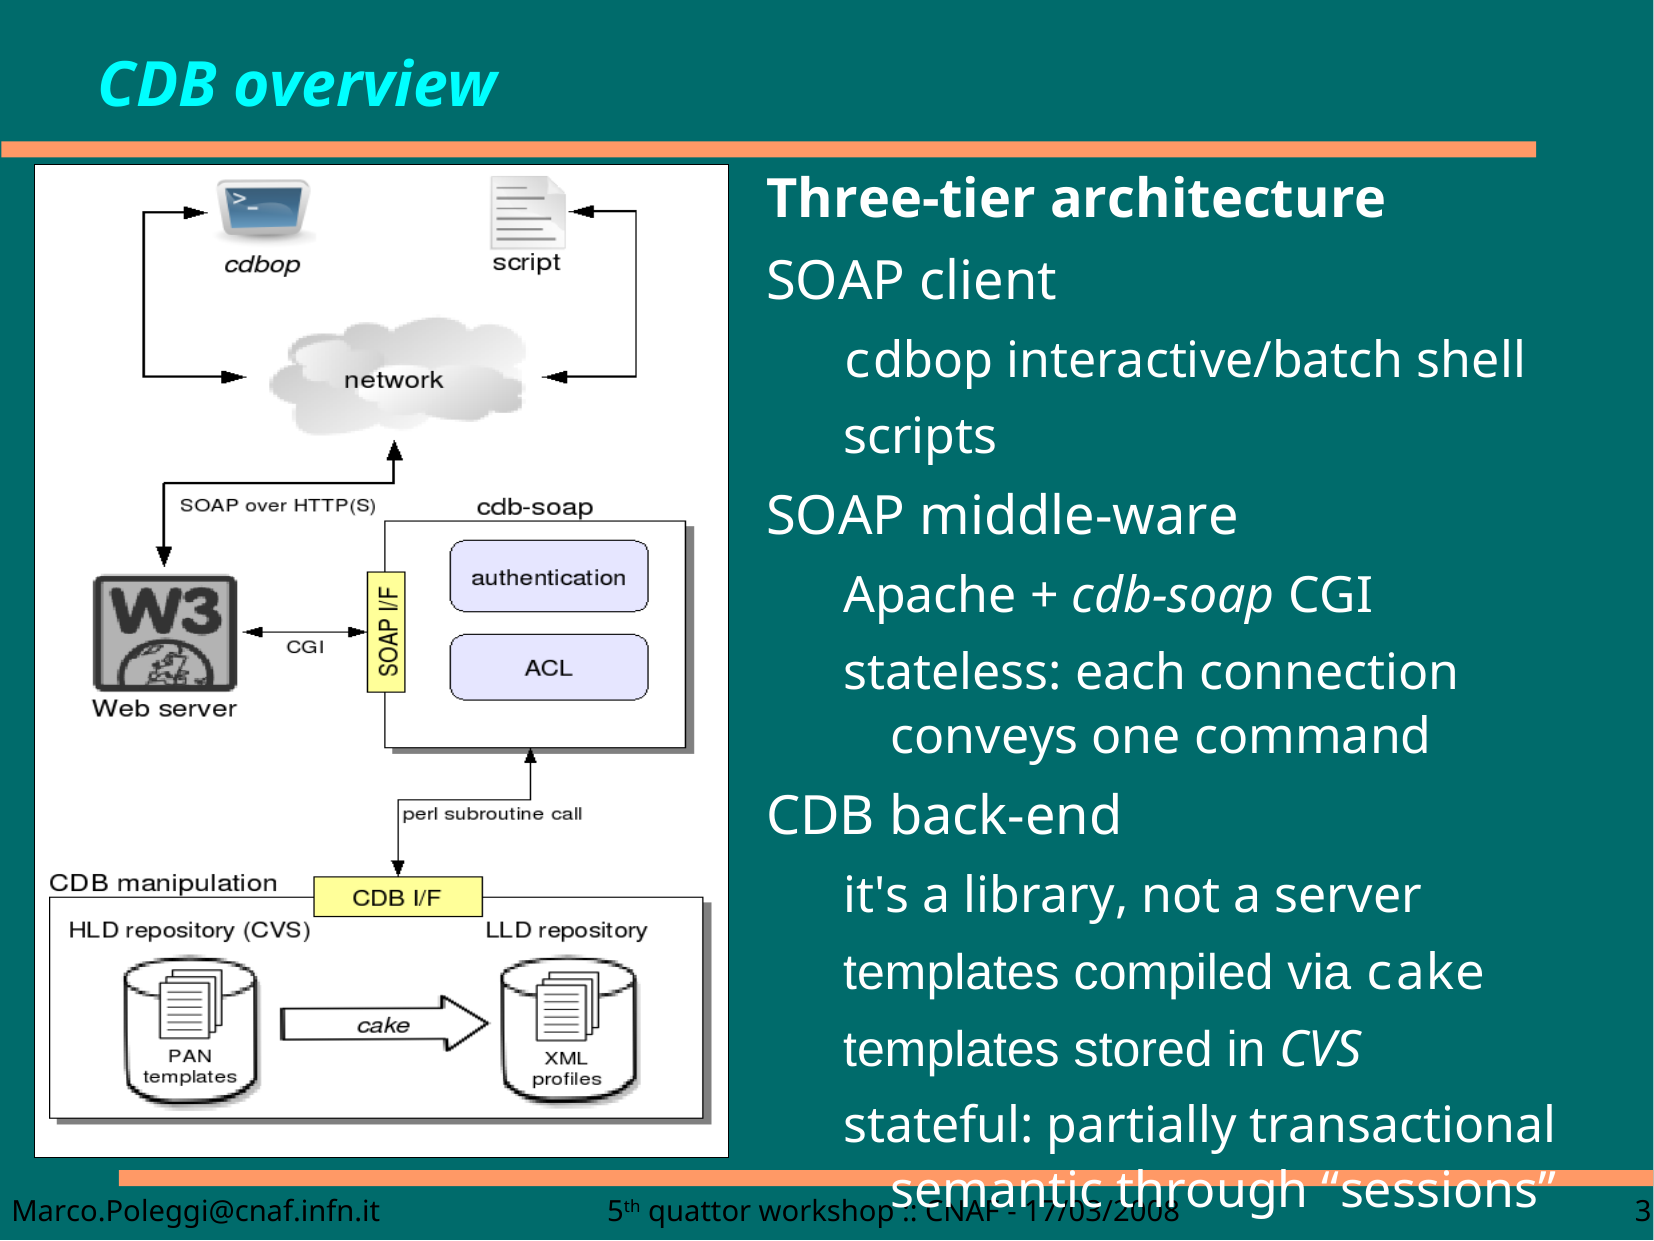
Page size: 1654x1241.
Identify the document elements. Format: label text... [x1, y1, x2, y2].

text_box [34, 164, 729, 1158]
picture [49, 167, 713, 1154]
title CDB overview [97, 28, 1510, 136]
list Three-tier architecture SOAP client cdbop interactive/batch shell scripts SOAP middle-ware Apache + cdb-soap CGI stateless: each connection conveys one command CDB back-end it's a library, not a server templates compiled via cake templates stored in CVS stateful: partially transactional semantic through “sessions” [748, 161, 1613, 1150]
